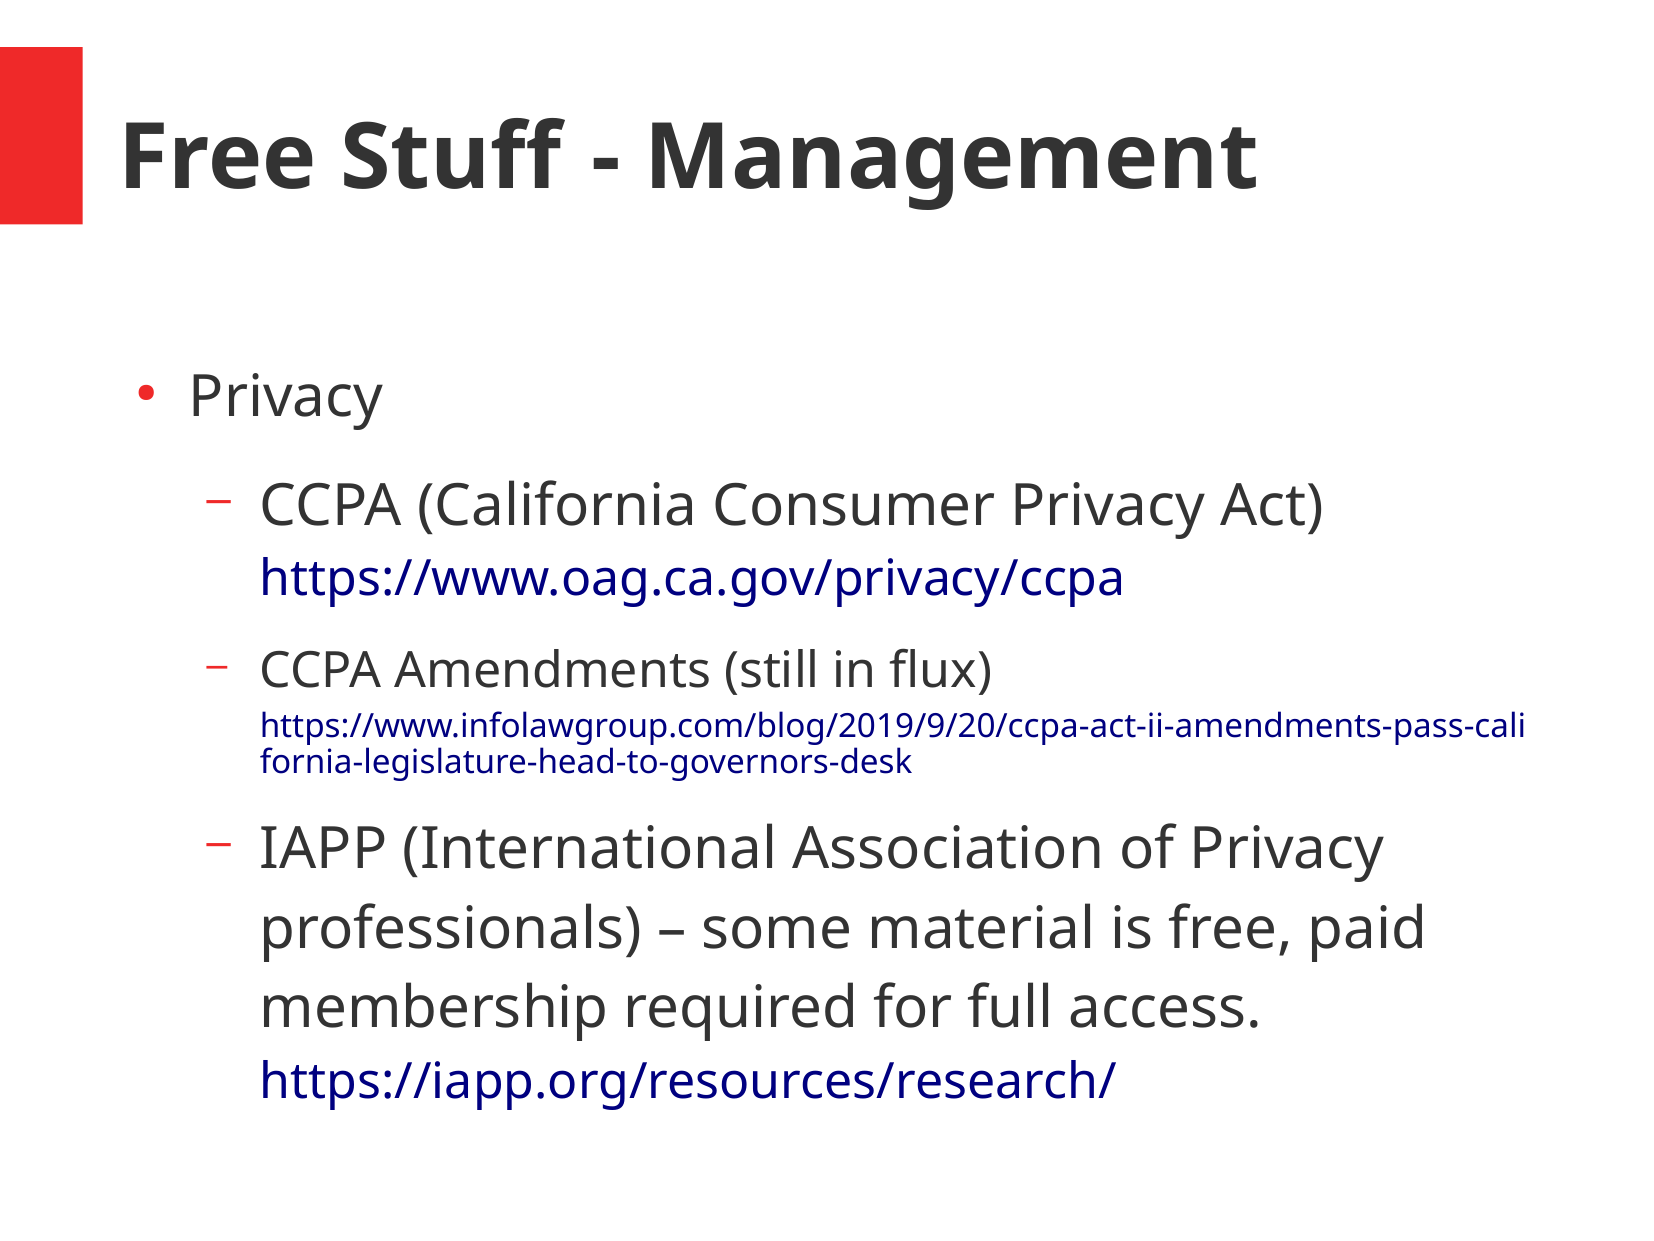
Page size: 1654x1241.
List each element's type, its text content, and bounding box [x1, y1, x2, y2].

title Free Stuff - Management [118, 27, 1571, 278]
list Privacy CCPA (California Consumer Privacy Act) https://www.oag.ca.gov/privacy/ccpa CCPA Amendments (still in flux) https://www.infolawgroup.com/blog/2019/9/20/ccpa-act-ii-amendments-pass-california-legislature-head-to-governors-desk IAPP (International Association of Privacy professionals) – some material is free, paid membership required for full access. https://iapp.org/resources/research/ [118, 354, 1536, 1074]
